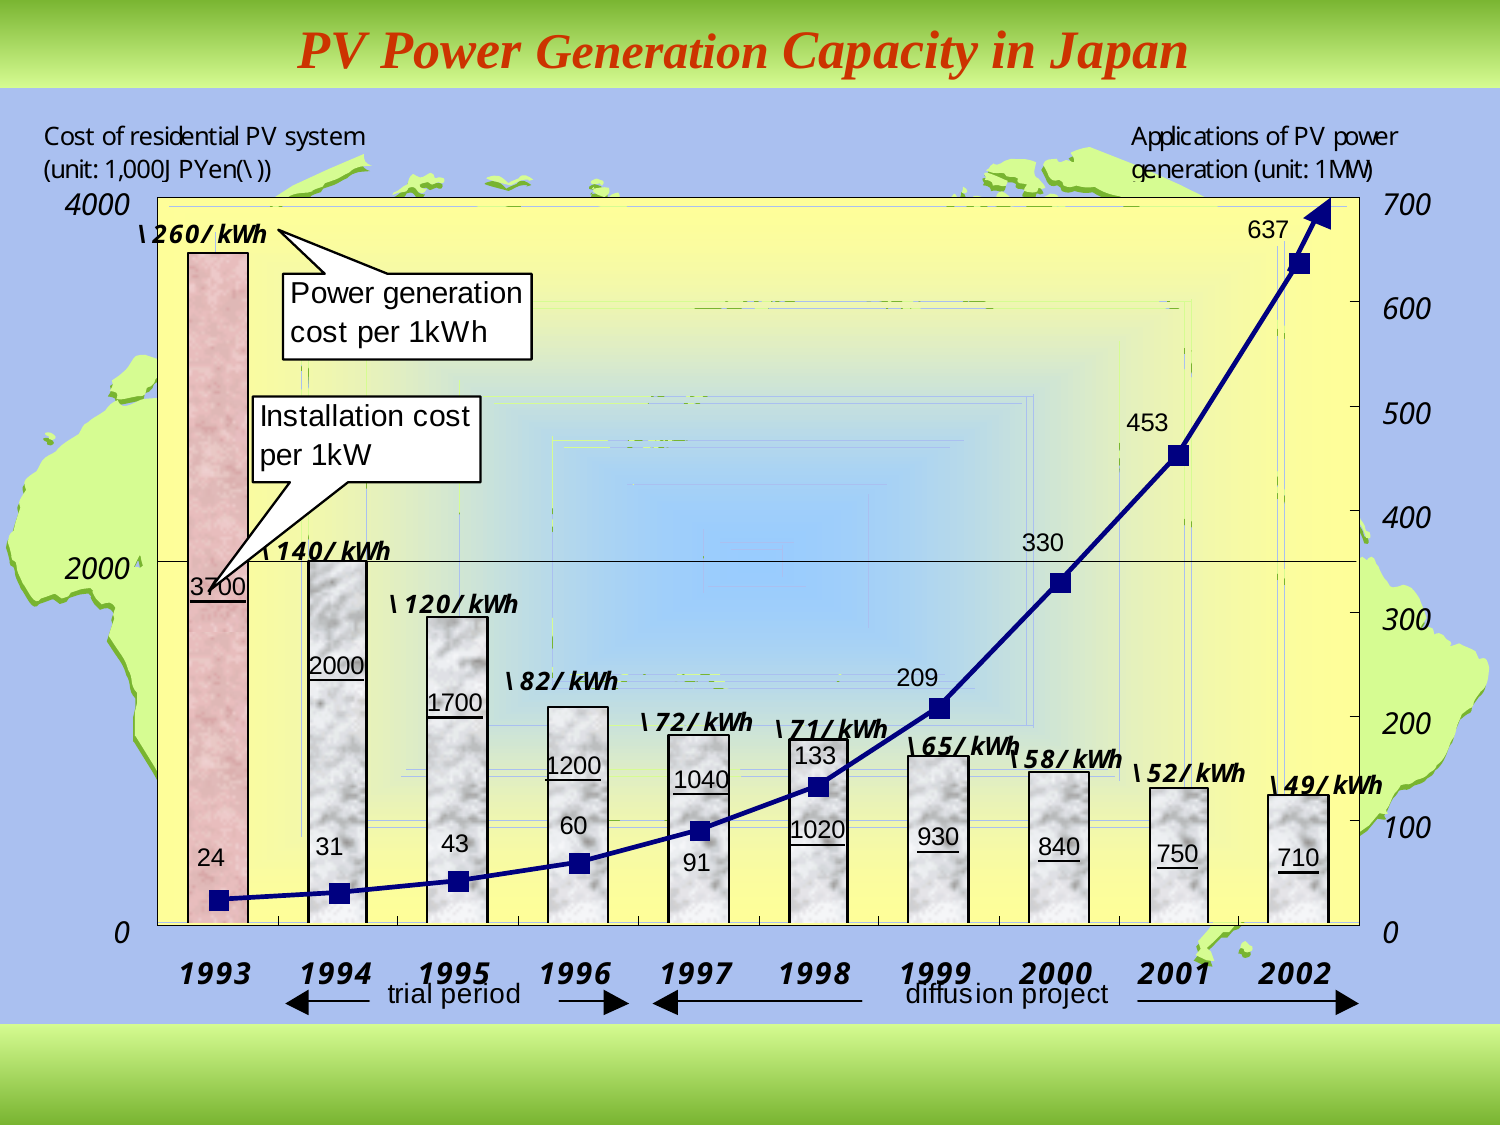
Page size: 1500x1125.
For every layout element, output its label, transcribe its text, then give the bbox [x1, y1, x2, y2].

text_box PV Power Generation Capacity in Japan [0, 19, 1500, 88]
chart [24, 99, 1476, 1039]
